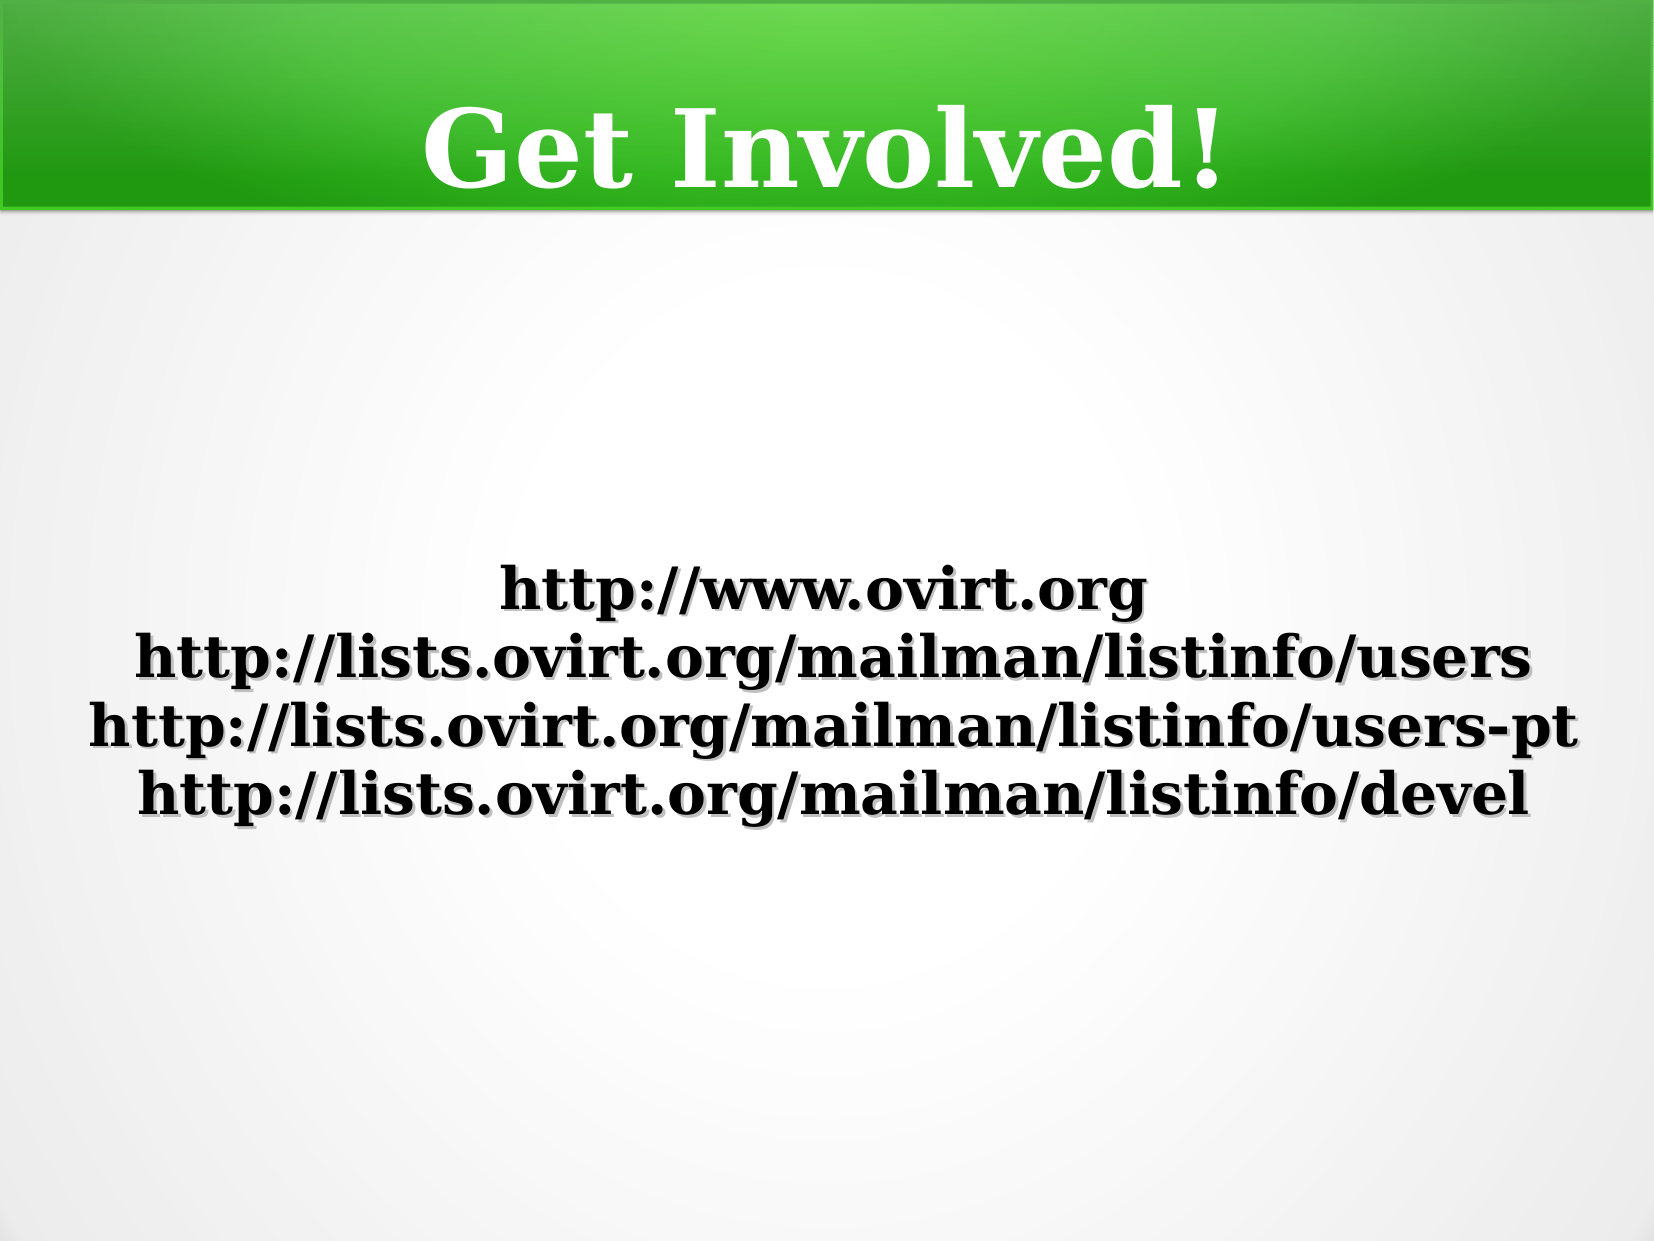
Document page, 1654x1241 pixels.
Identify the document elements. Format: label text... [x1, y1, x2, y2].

subtitle http://www.ovirt.org http://lists.ovirt.org/mailman/listinfo/users http://lists.ovirt.org/mailman/listinfo/users-pt http://lists.ovirt.org/mailman/listinfo/devel [15, 390, 1654, 992]
title Get Involved! [82, 47, 1571, 253]
